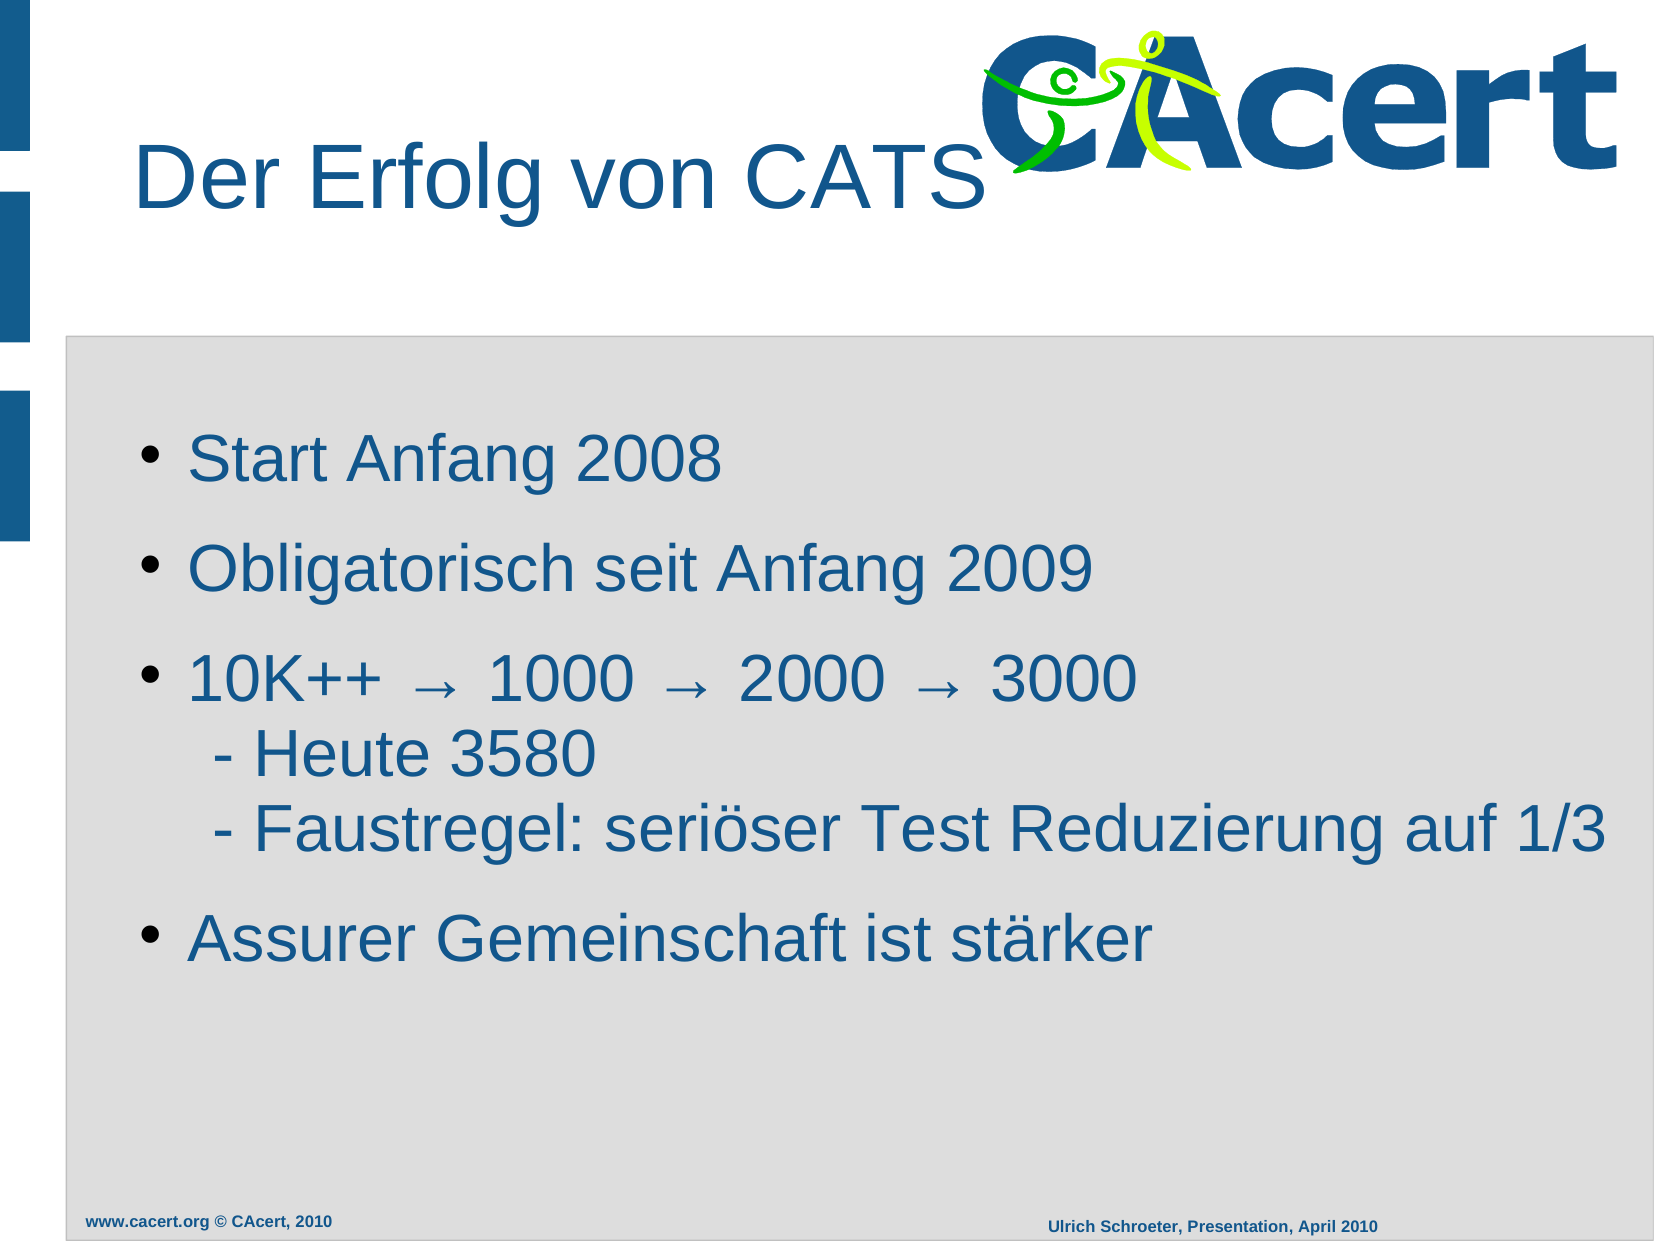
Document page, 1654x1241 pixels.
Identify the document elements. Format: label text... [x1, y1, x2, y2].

text_box Start Anfang 2008 Obligatorisch seit Anfang 2009 10K++ → 1000 → 2000 → 3000 - Heute 3580 - Faustregel: seriöser Test Reduzierung auf 1/3 Assurer Gemeinschaft ist stärker [124, 413, 1625, 984]
text_box Der Erfolg von CATS [118, 118, 1005, 236]
